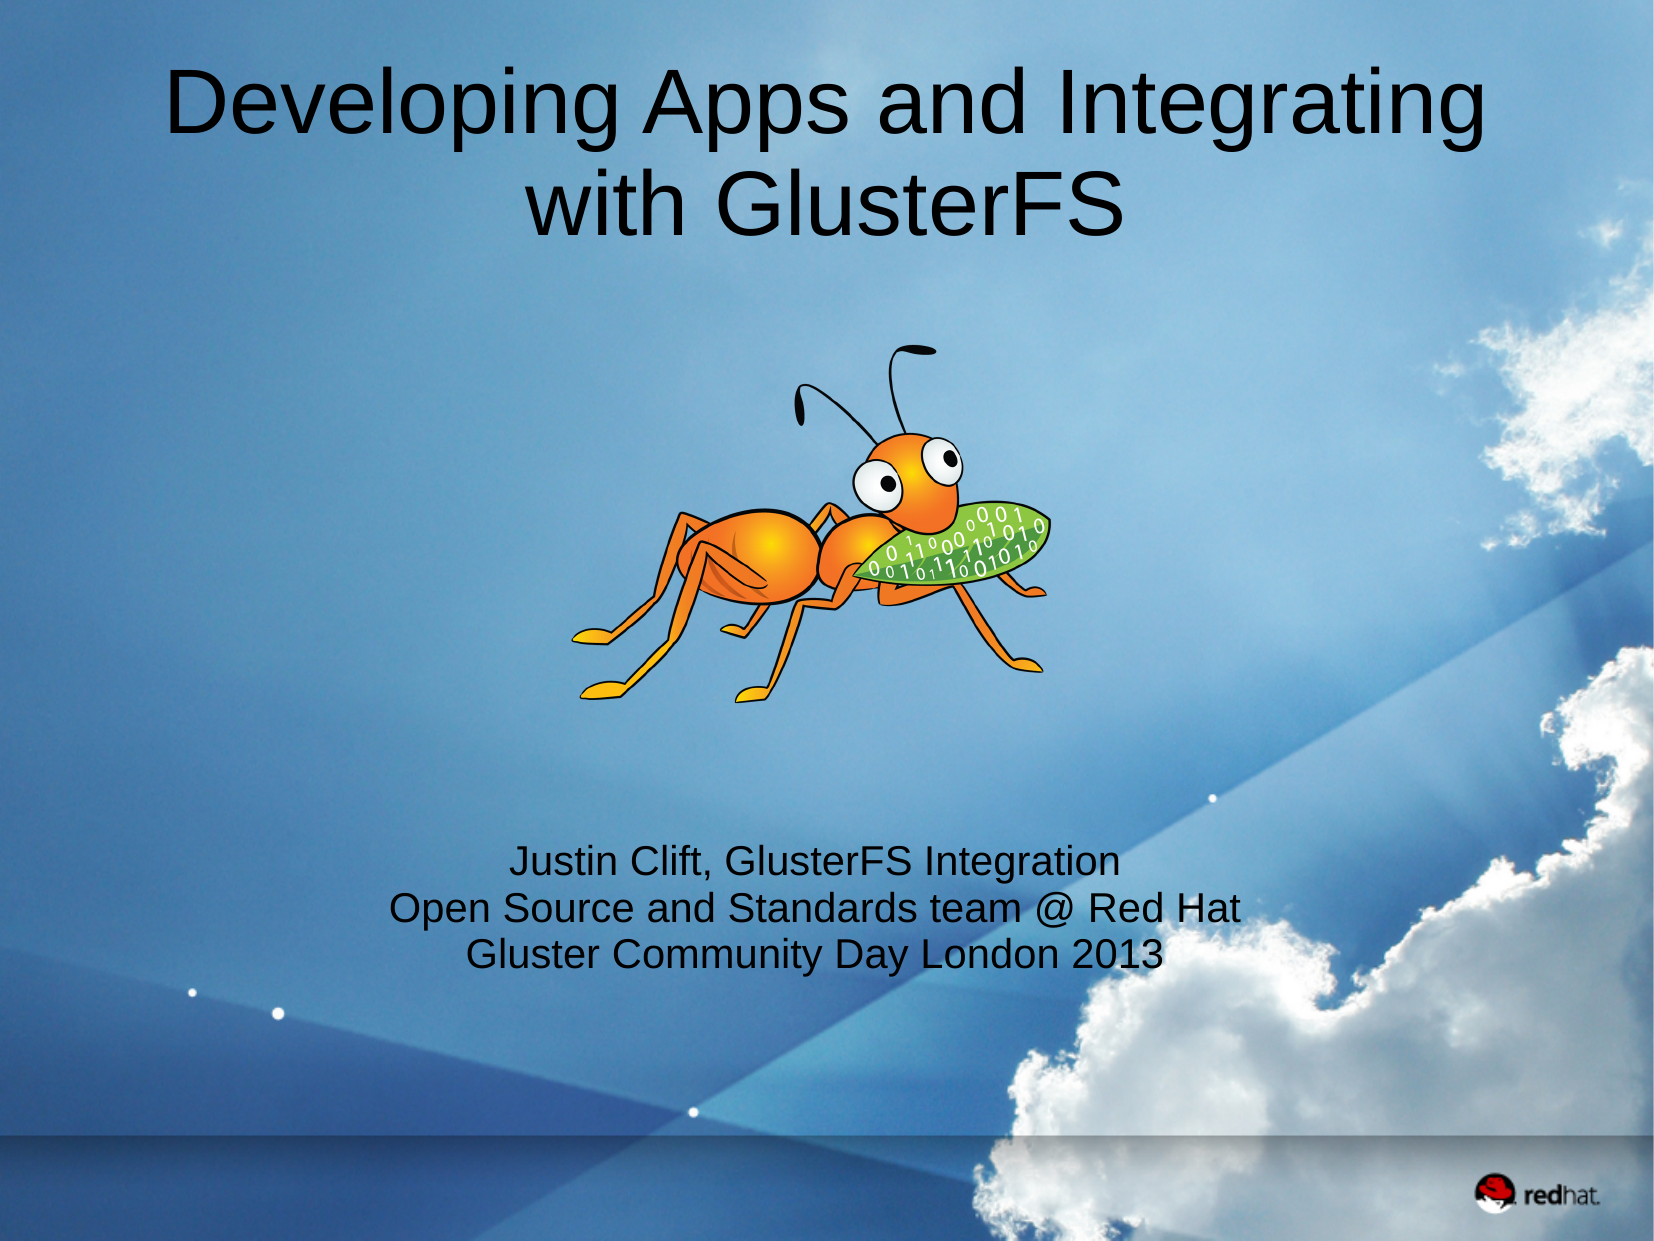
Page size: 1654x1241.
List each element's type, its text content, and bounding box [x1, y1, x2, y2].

picture [0, 0, 1654, 1241]
subtitle [82, 290, 1571, 1010]
title Developing Apps and Integrating with GlusterFS [82, 49, 1571, 257]
